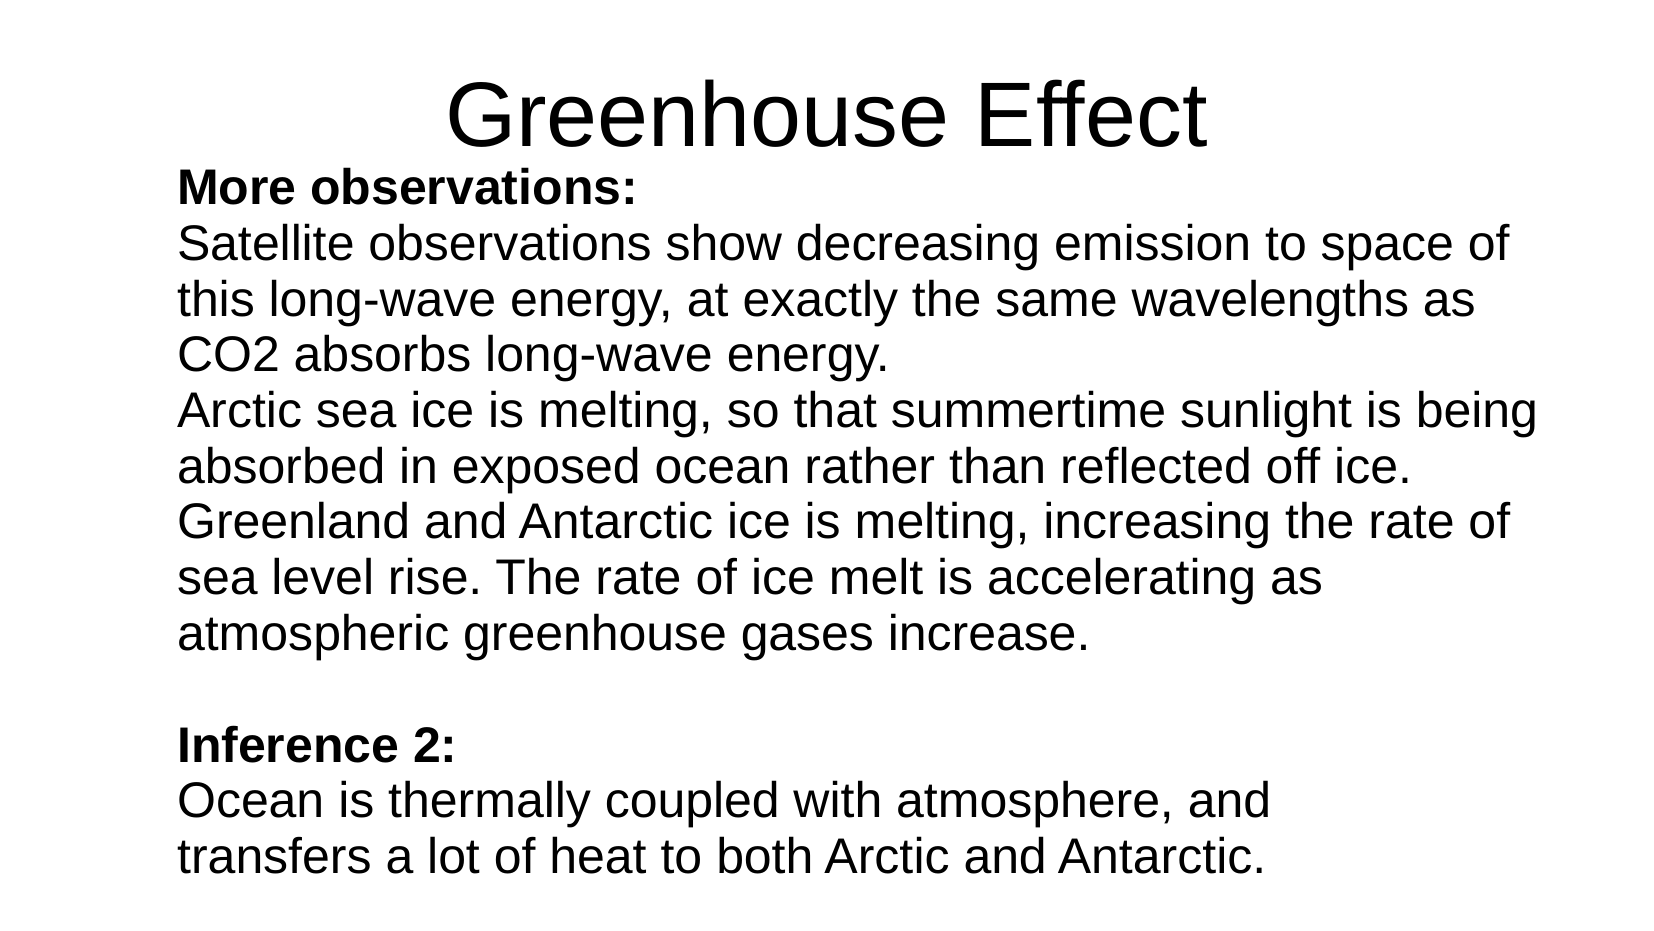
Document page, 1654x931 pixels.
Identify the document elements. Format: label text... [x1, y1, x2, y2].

subtitle More observations: Satellite observations show decreasing emission to space of this long-wave energy, at exactly the same wavelengths as CO2 absorbs long-wave energy. Arctic sea ice is melting, so that summertime sunlight is being absorbed in exposed ocean rather than reflected off ice. Greenland and Antarctic ice is melting, increasing the rate of sea level rise. The rate of ice melt is accelerating as atmospheric greenhouse gases increase. Inference 2: Ocean is thermally coupled with atmosphere, and transfers a lot of heat to both Arctic and Antarctic. [177, 159, 1595, 931]
title Greenhouse Effect [82, 37, 1571, 193]
